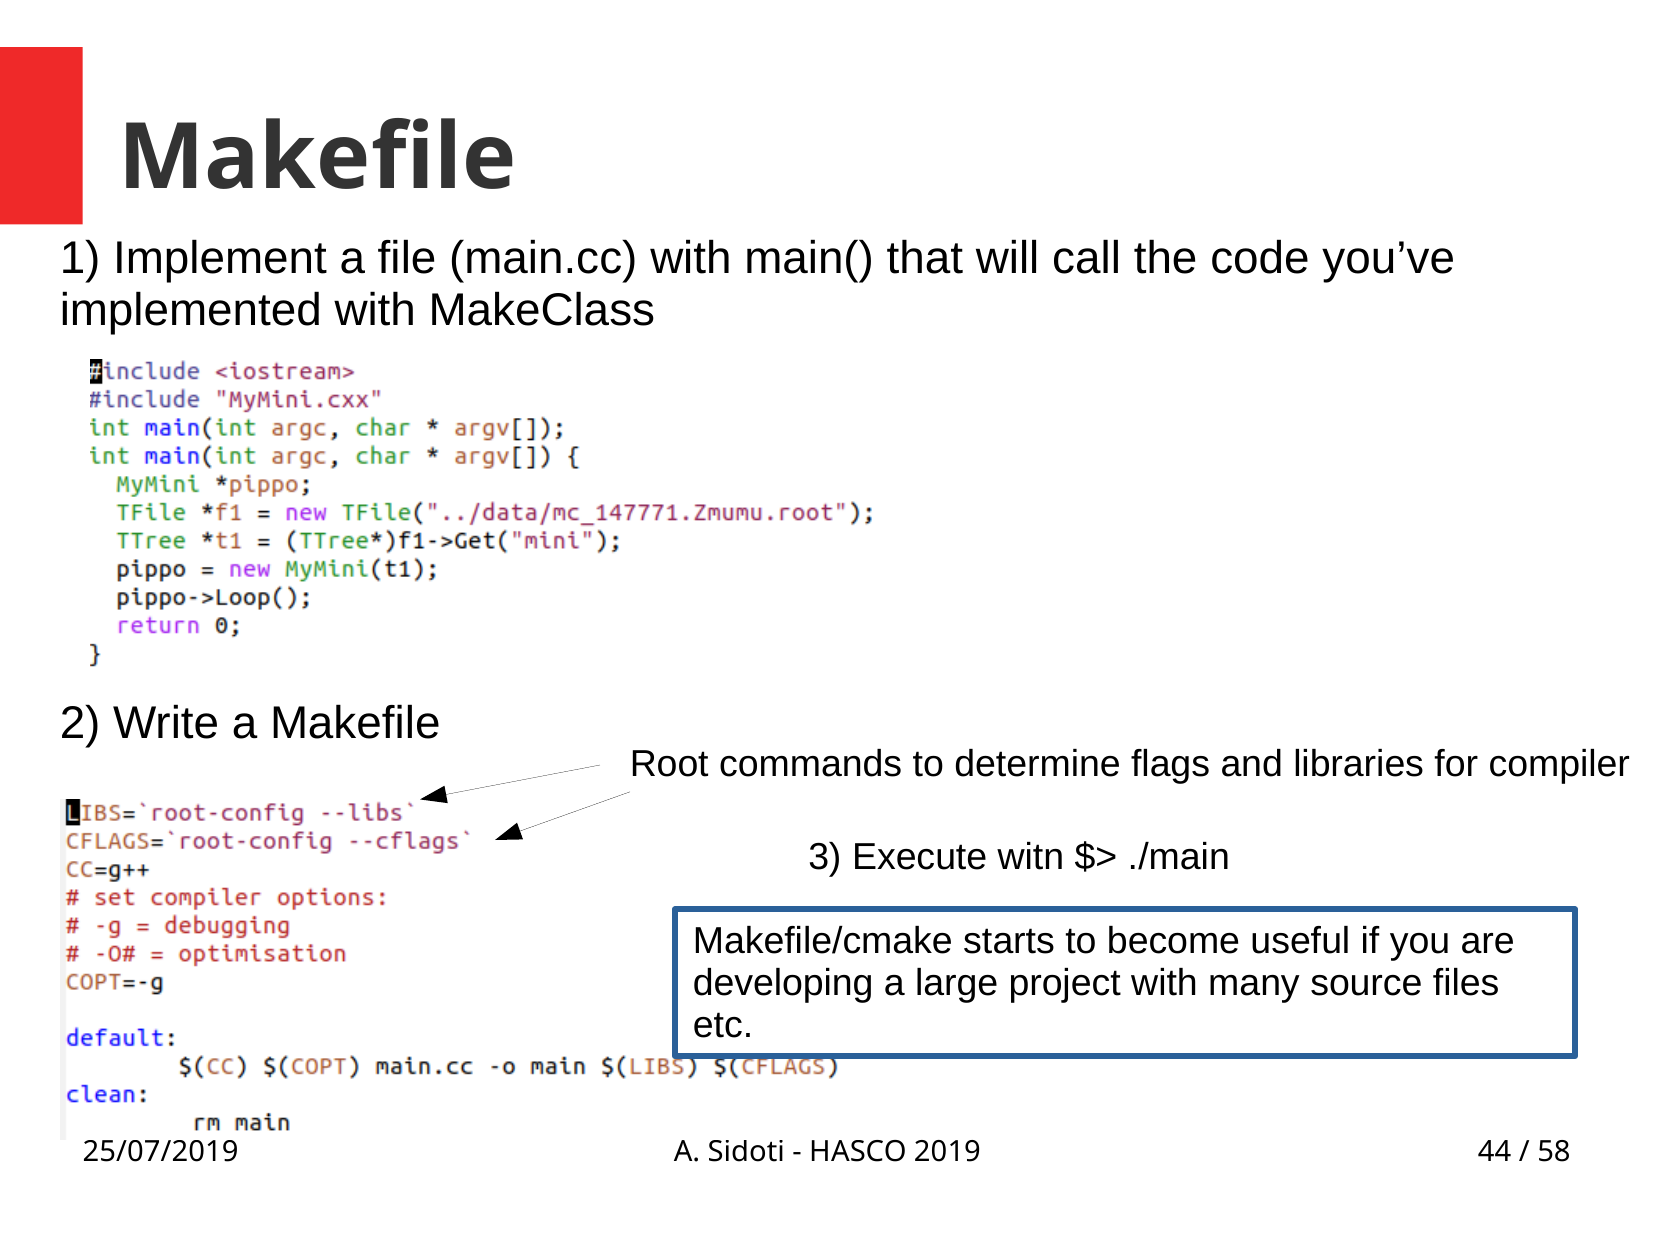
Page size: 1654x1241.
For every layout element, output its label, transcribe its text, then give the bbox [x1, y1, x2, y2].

picture [90, 359, 886, 682]
text_box Makefile/cmake starts to become useful if you are developing a large project with many source files etc. [675, 909, 1576, 1057]
text_box 1) Implement a file (main.cc) with main() that will call the code you’ve implemented with MakeClass [45, 225, 1636, 343]
text_box 3) Execute witn $> ./main [793, 828, 1246, 886]
text_box Root commands to determine flags and libraries for compiler [615, 735, 1646, 792]
title Makefile [118, 49, 1571, 225]
picture [60, 799, 867, 1141]
text_box 2) Write a Makefile [45, 690, 466, 808]
